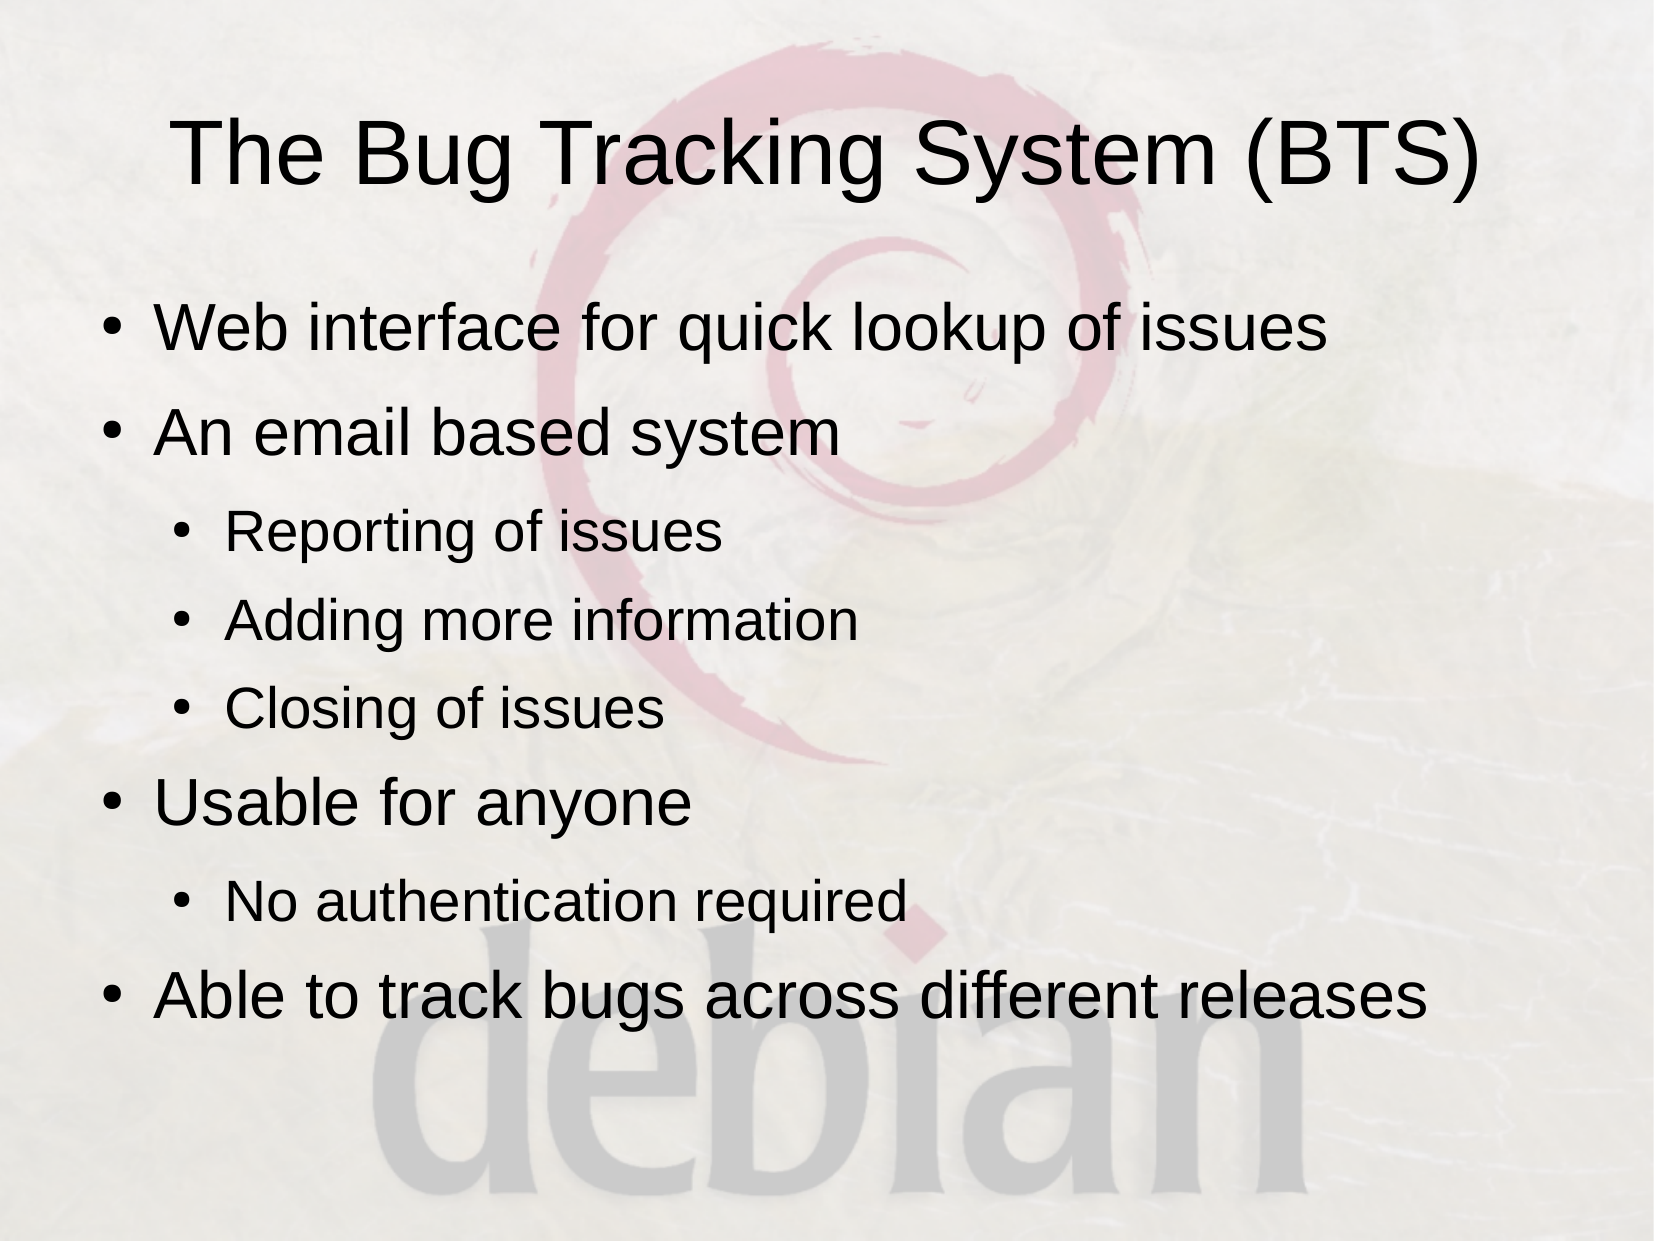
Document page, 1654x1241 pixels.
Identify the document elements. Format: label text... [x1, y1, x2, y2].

picture [0, 0, 1654, 1241]
title The Bug Tracking System (BTS) [82, 56, 1571, 250]
list Web interface for quick lookup of issues An email based system Reporting of issues Adding more information Closing of issues Usable for anyone No authentication required Able to track bugs across different releases [82, 290, 1571, 1109]
